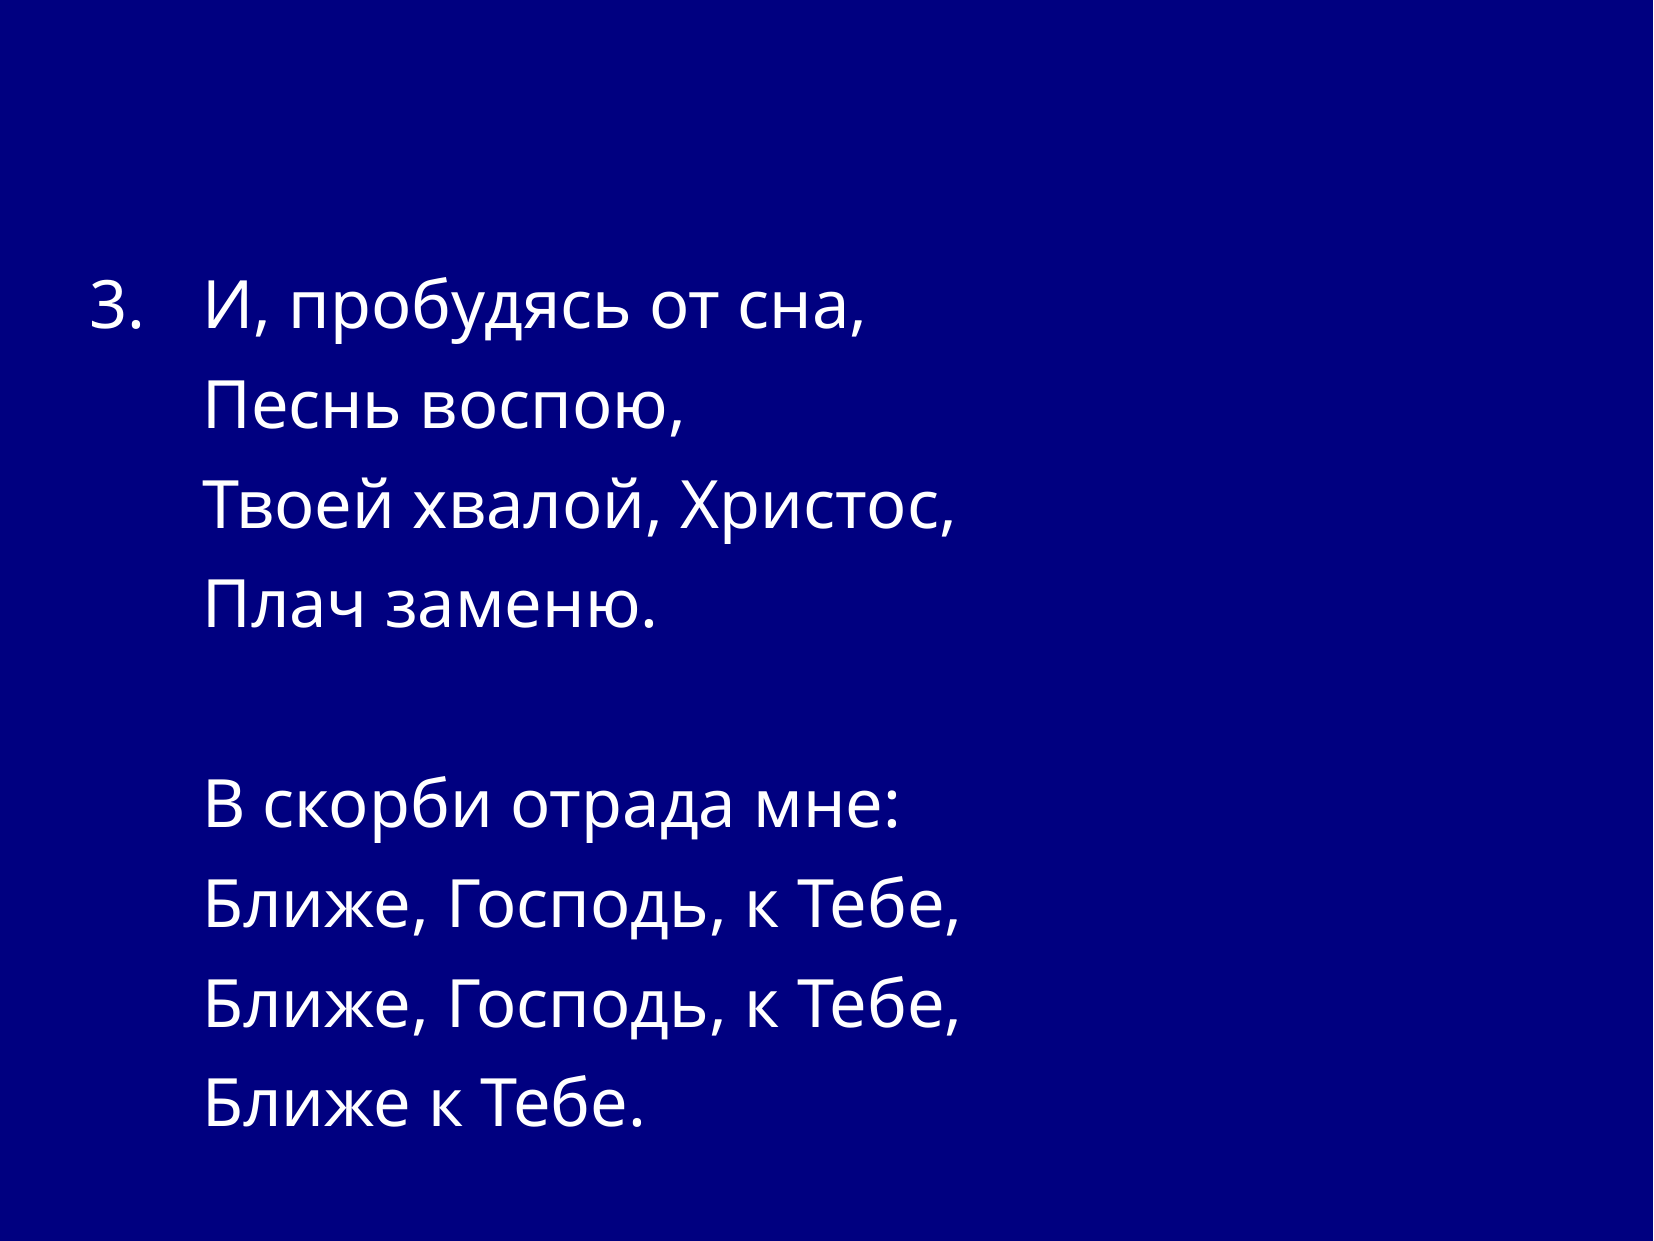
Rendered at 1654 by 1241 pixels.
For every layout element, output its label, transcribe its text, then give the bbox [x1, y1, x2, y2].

text_box 3. И, пробудясь от сна, Песнь воспою, Твоей хвалой, Христос, Плач заменю. В скорби отрада мне: Ближе, Господь, к Тебе, Ближе, Господь, к Тебе, Ближе к Тебе. [75, 150, 1576, 1163]
